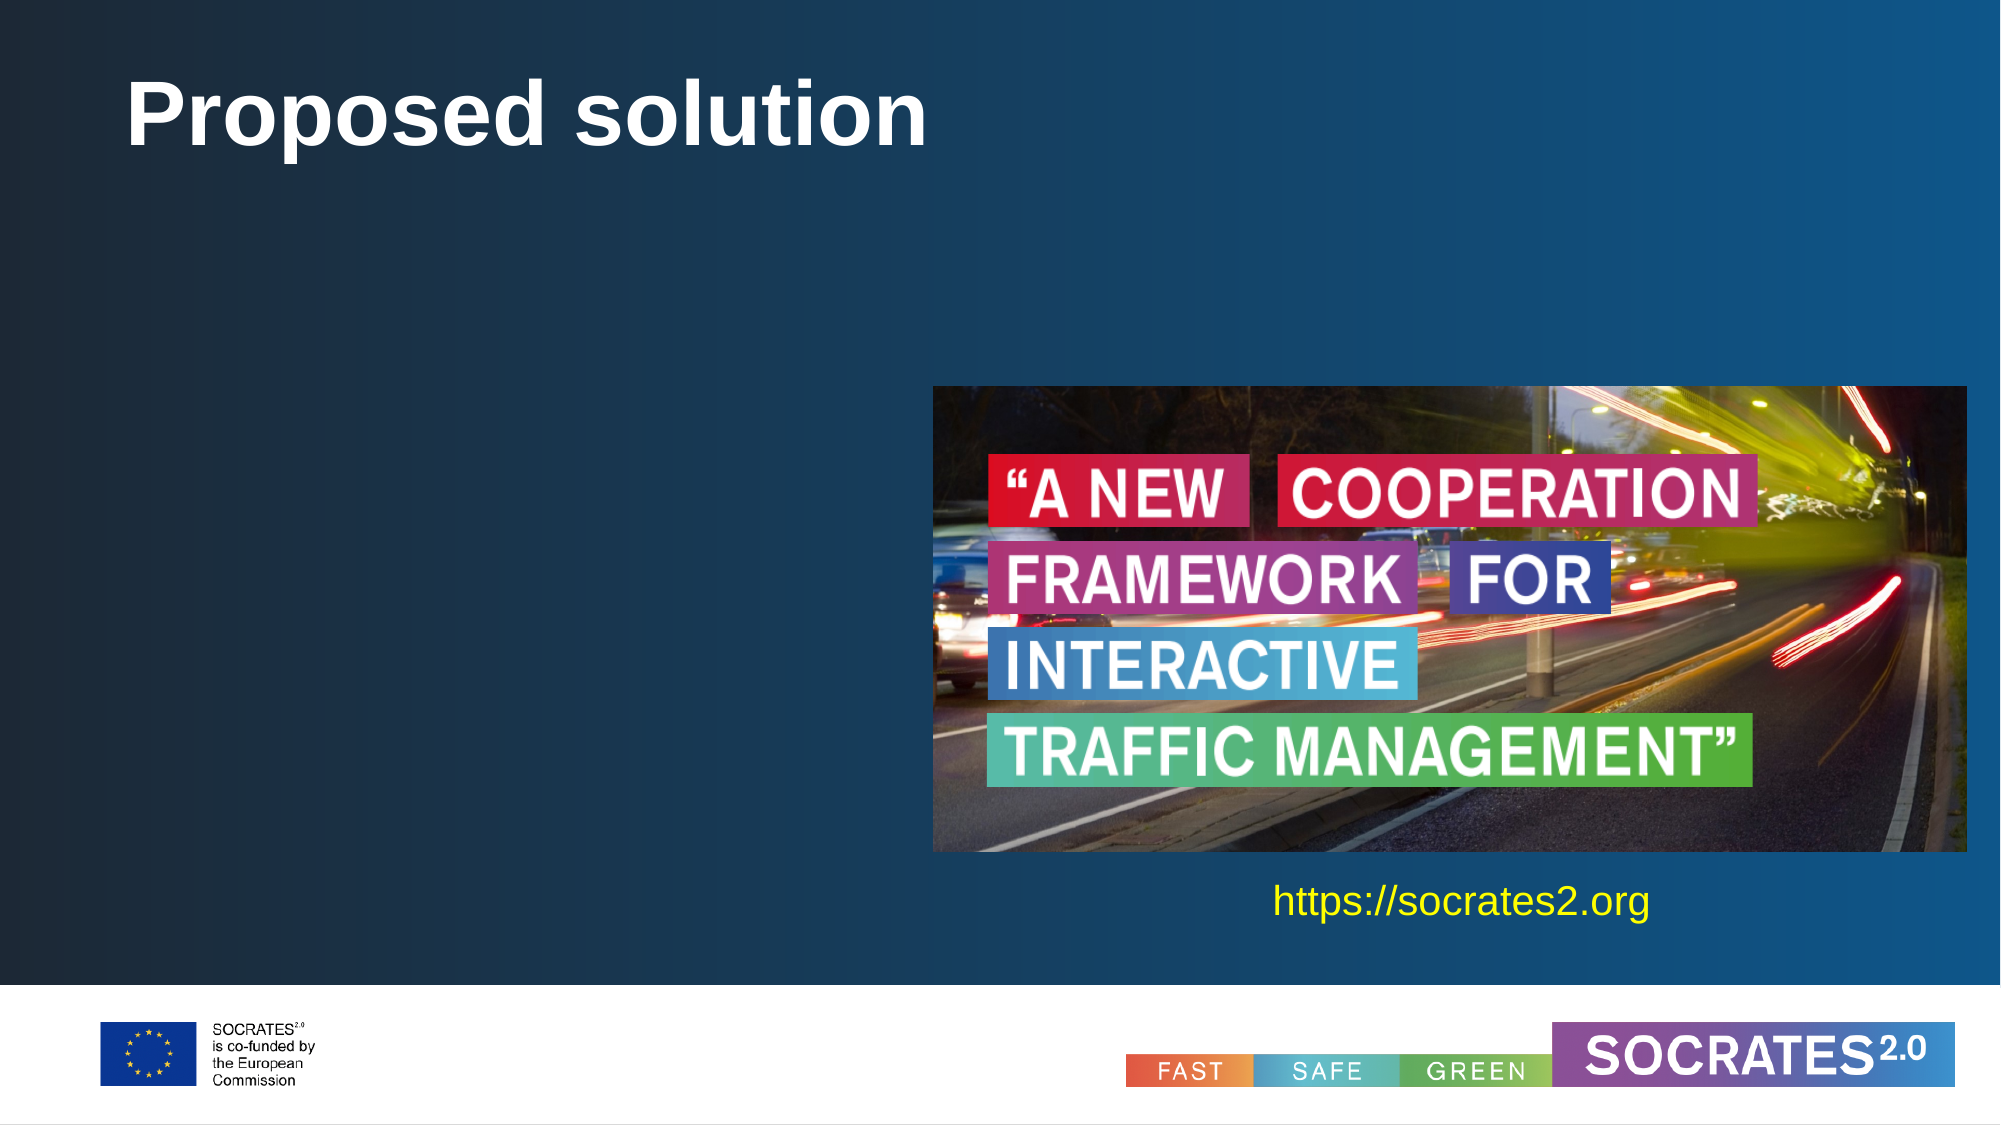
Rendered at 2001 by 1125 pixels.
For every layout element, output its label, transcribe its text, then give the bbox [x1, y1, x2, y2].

title Proposed solution [125, 35, 1967, 253]
picture [0, 985, 2000, 1125]
picture [933, 386, 1967, 852]
text_box https://socrates2.org [1257, 866, 1742, 932]
